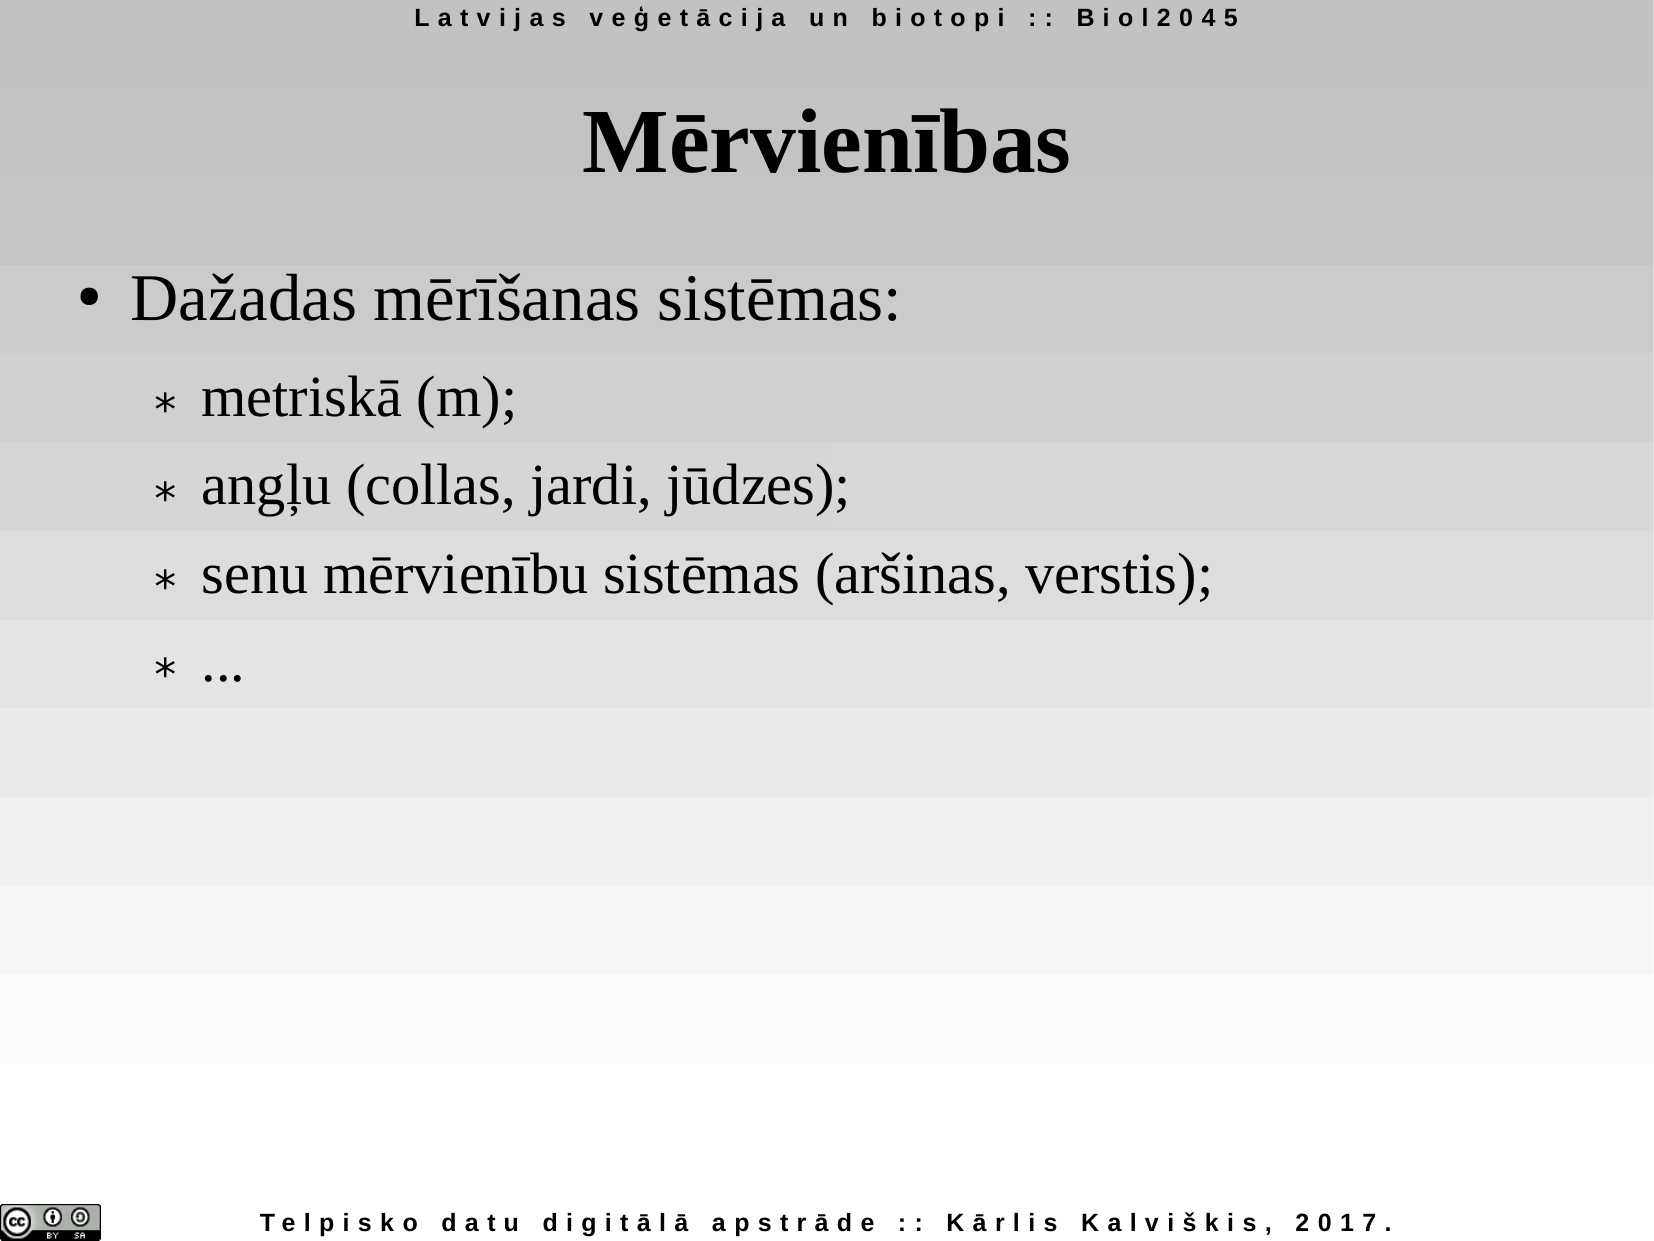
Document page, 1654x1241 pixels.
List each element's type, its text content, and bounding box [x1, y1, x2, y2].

picture [0, 0, 1654, 1241]
list Dažadas mērīšanas sistēmas: metriskā (m); angļu (collas, jardi, jūdzes); senu mērvienību sistēmas (aršinas, verstis); ... [59, 261, 1596, 1175]
title Mērvienības [59, 37, 1596, 246]
